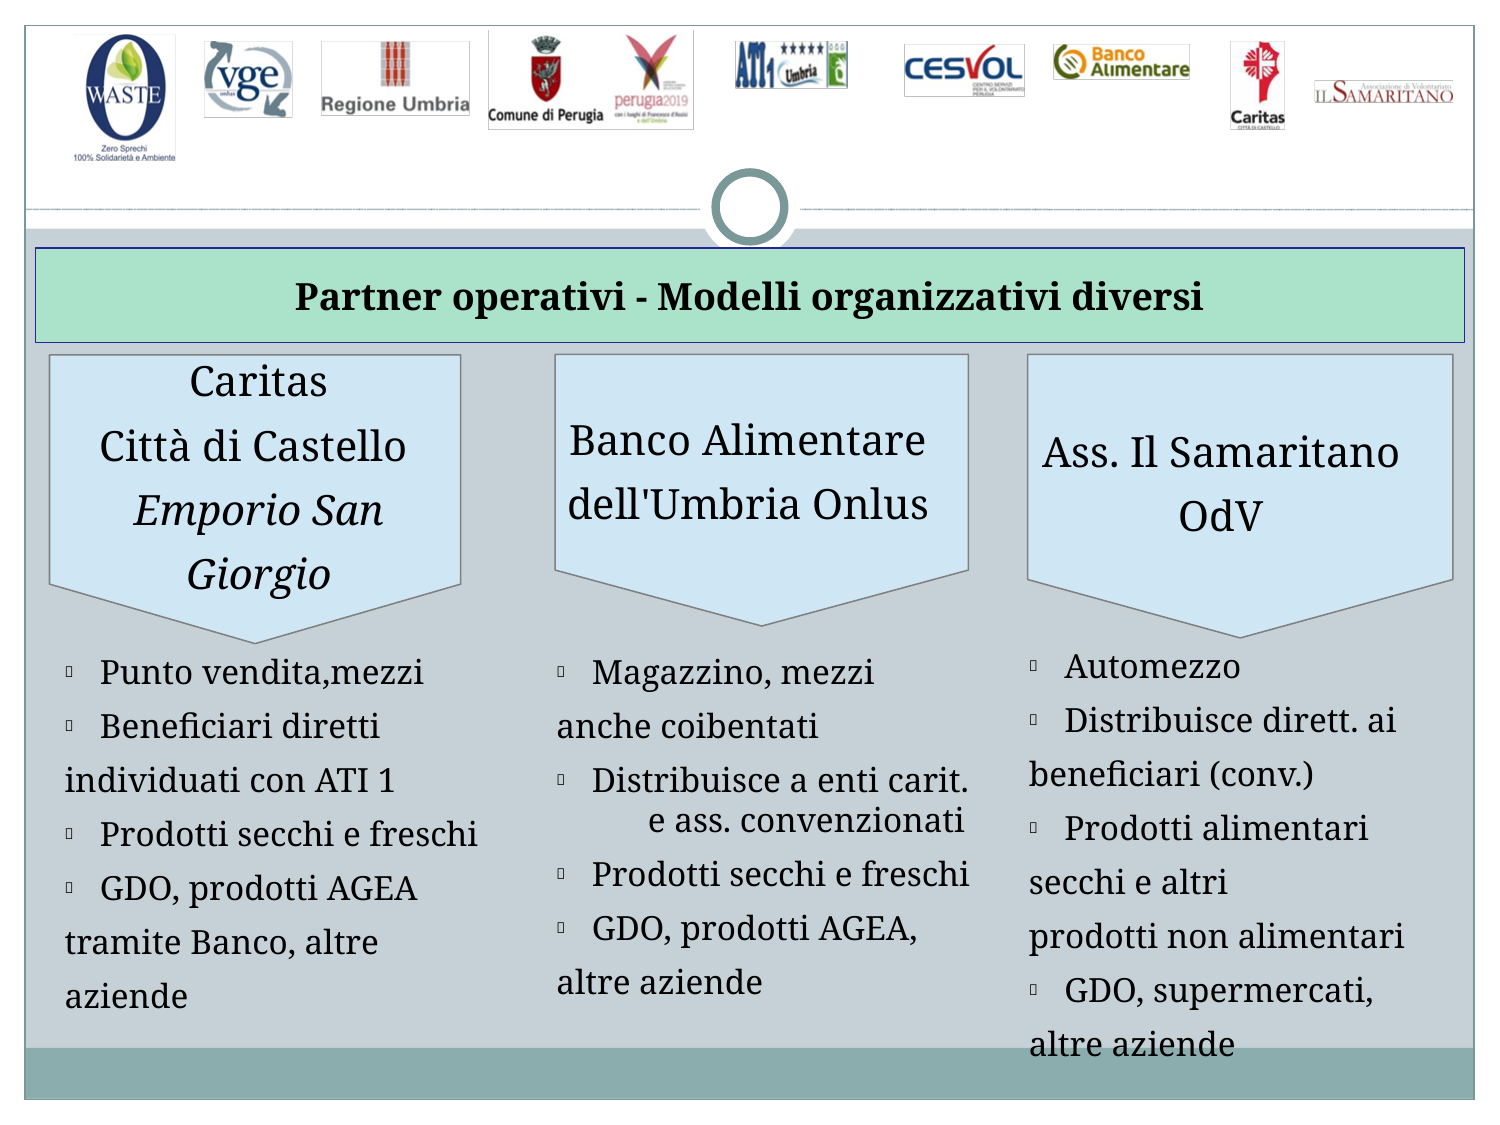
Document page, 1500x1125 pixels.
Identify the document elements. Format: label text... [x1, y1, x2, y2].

text_box Banco Alimentare dell'Umbria Onlus [522, 343, 974, 610]
text_box Automezzo Distribuisce dirett. ai beneficiari (conv.) Prodotti alimentari secchi e altri prodotti non alimentari GDO, supermercati, altre aziende [1013, 637, 1465, 1071]
text_box [1447, 354, 1453, 582]
text_box [702, 610, 822, 627]
text_box [1182, 622, 1299, 637]
picture [64, 30, 1465, 179]
text_box Magazzino, mezzi anche coibentati Distribuisce a enti carit. e ass. convenzionati Prodotti secchi e freschi GDO, prodotti AGEA, altre aziende [541, 643, 992, 1108]
text_box Ass. Il Samaritano OdV [996, 354, 1447, 622]
text_box Punto vendita,mezzi Beneficiari diretti individuati con ATI 1 Prodotti secchi e freschi GDO, prodotti AGEA tramite Banco, altre aziende [49, 643, 500, 1125]
text_box Partner operativi - Modelli organizzativi diversi [35, 247, 1465, 343]
text_box Caritas Città di Castello Emporio San Giorgio [33, 283, 485, 644]
